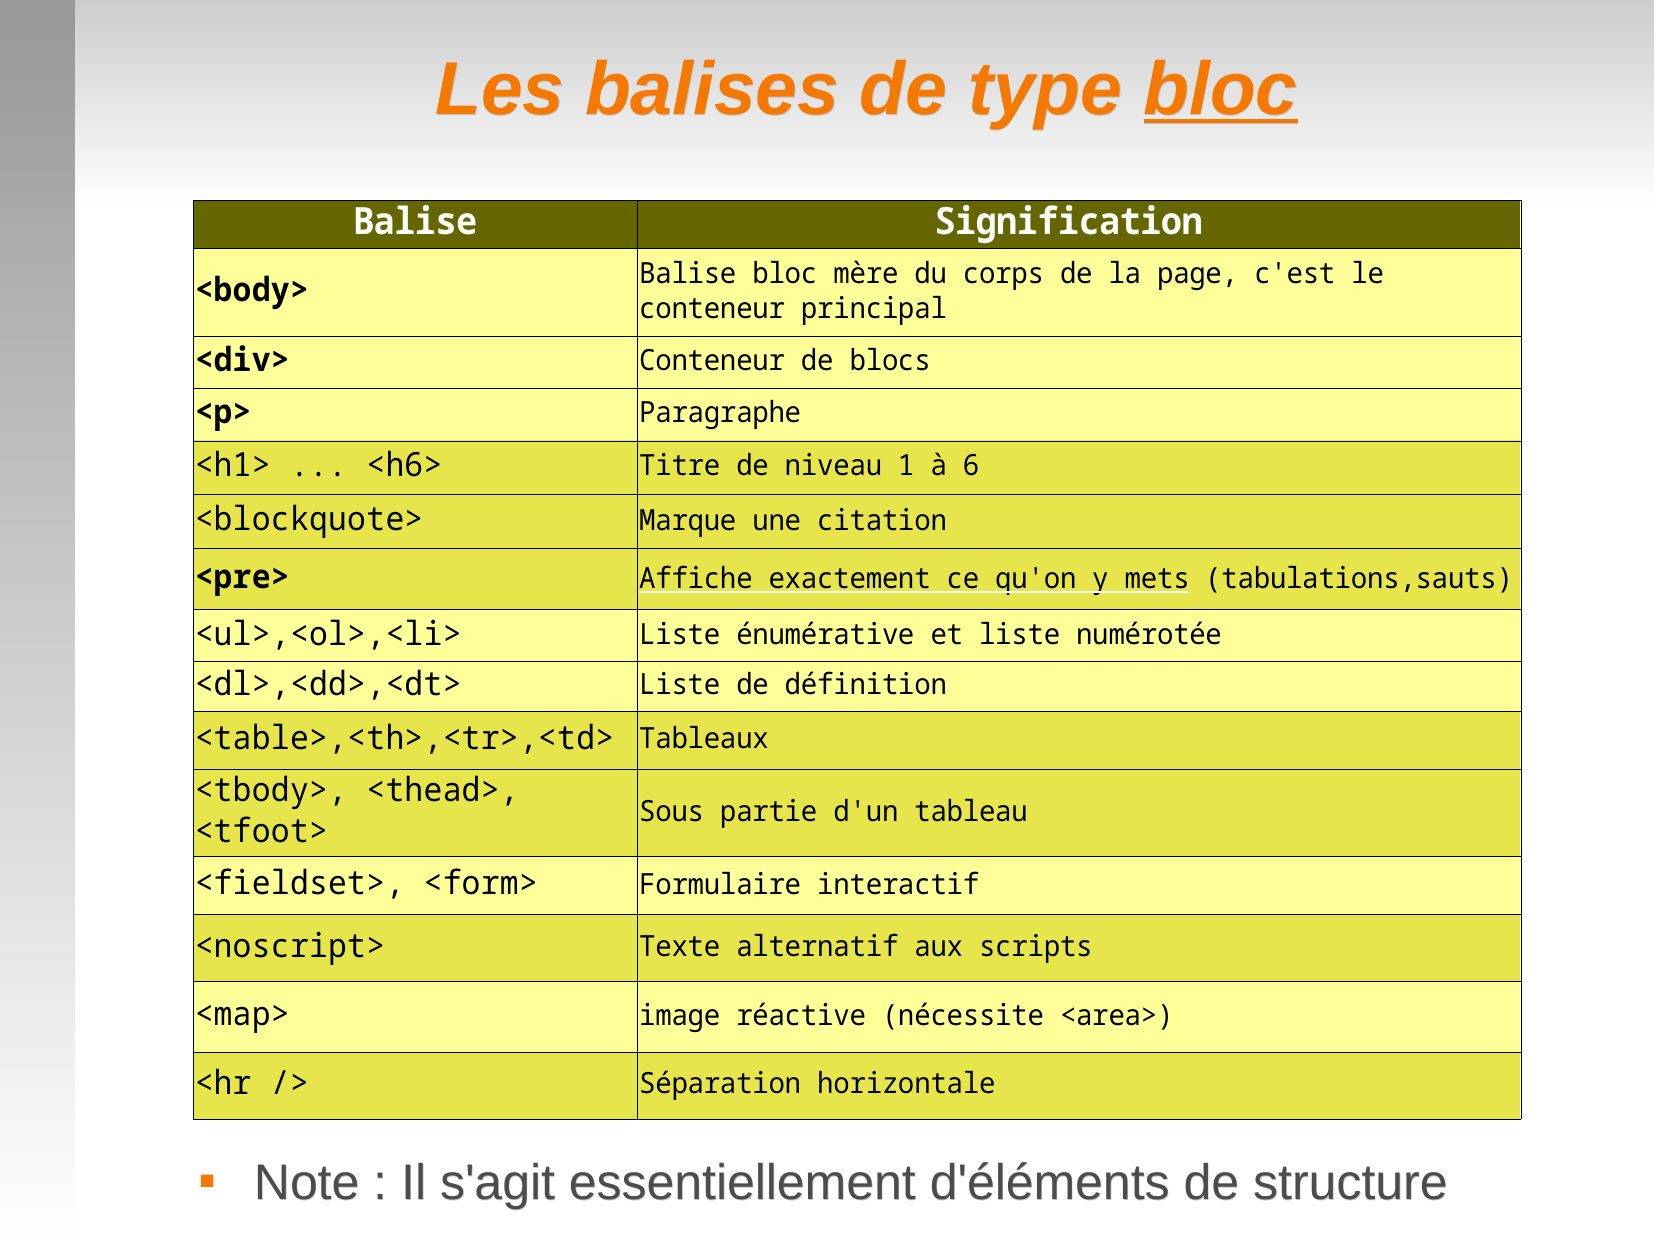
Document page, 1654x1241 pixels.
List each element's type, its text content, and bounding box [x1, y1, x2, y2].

list Note : Il s'agit essentiellement d'éléments de structure [183, 1154, 1512, 1217]
title Les balises de type bloc [88, 0, 1654, 178]
chart [192, 200, 1648, 1226]
